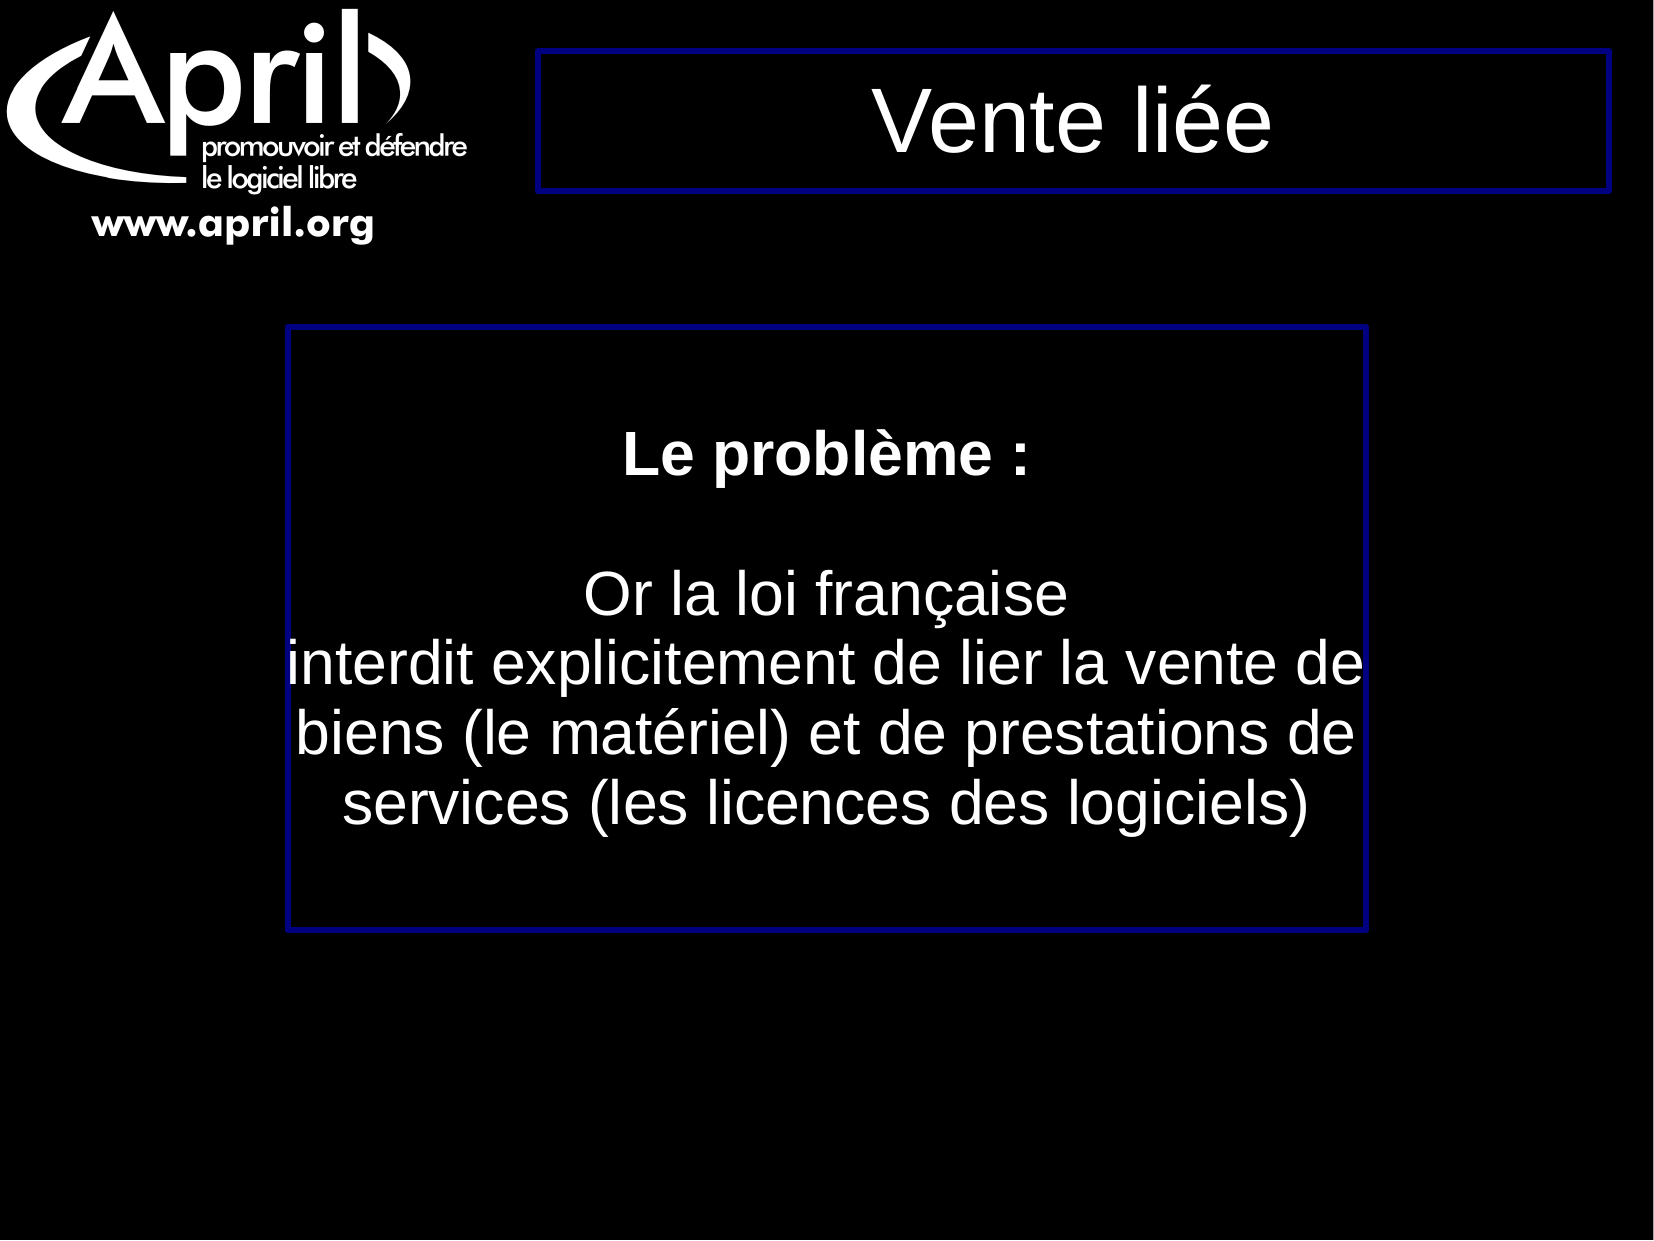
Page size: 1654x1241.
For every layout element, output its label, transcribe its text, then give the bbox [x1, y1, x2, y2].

picture [0, 0, 473, 266]
title Vente liée [537, 51, 1610, 191]
title Le problème : Or la loi française interdit explicitement de lier la vente de biens (le matériel) et de prestations de services (les licences des logiciels) [287, 326, 1366, 931]
